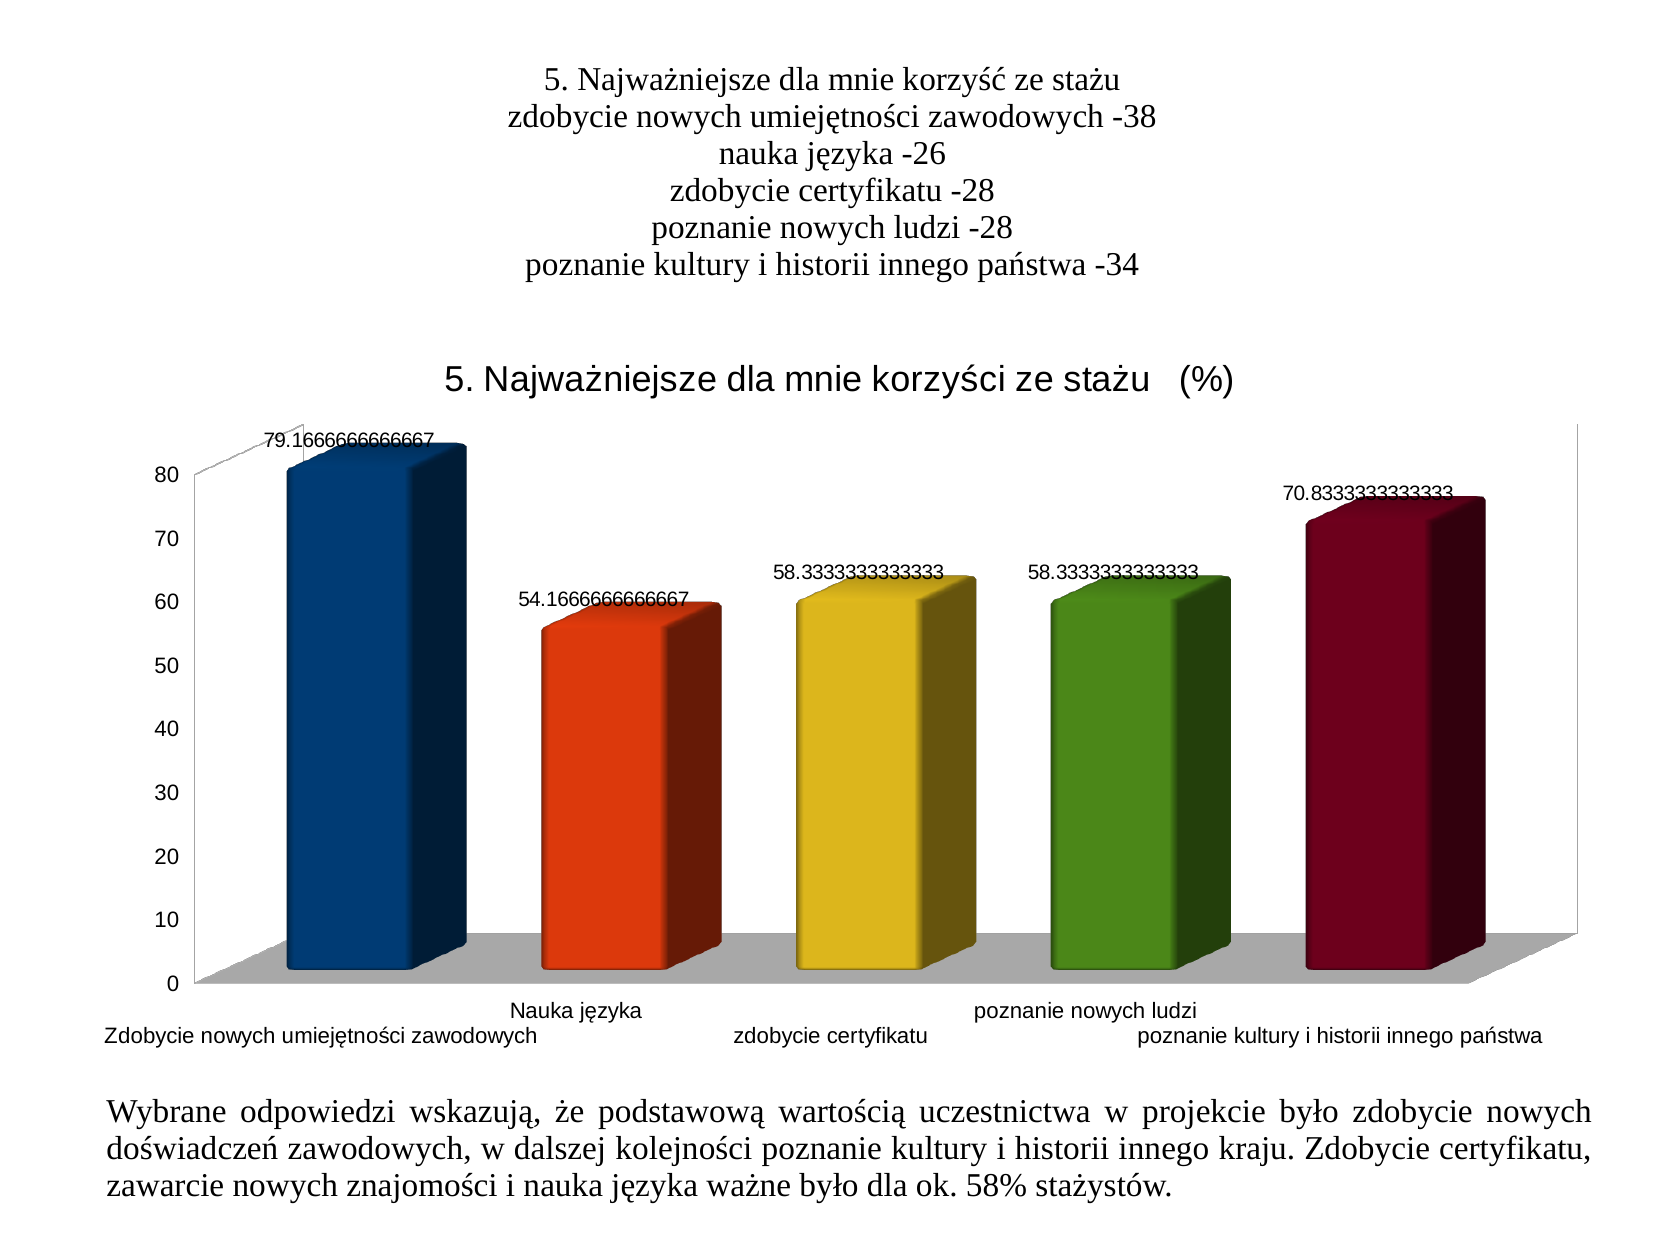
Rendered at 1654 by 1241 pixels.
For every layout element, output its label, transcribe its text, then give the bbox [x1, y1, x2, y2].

chart [57, 324, 1625, 1063]
list Wybrane odpowiedzi wskazują, że podstawową wartością uczestnictwa w projekcie było zdobycie nowych doświadczeń zawodowych, w dalszej kolejności poznanie kultury i historii innego kraju. Zdobycie certyfikatu, zawarcie nowych znajomości i nauka języka ważne było dla ok. 58% stażystów. [106, 1092, 1595, 1206]
title 5. Najważniejsze dla mnie korzyść ze stażu zdobycie nowych umiejętności zawodowych -38 nauka języka -26 zdobycie certyfikatu -28 poznanie nowych ludzi -28 poznanie kultury i historii innego państwa -34 [88, 58, 1577, 285]
